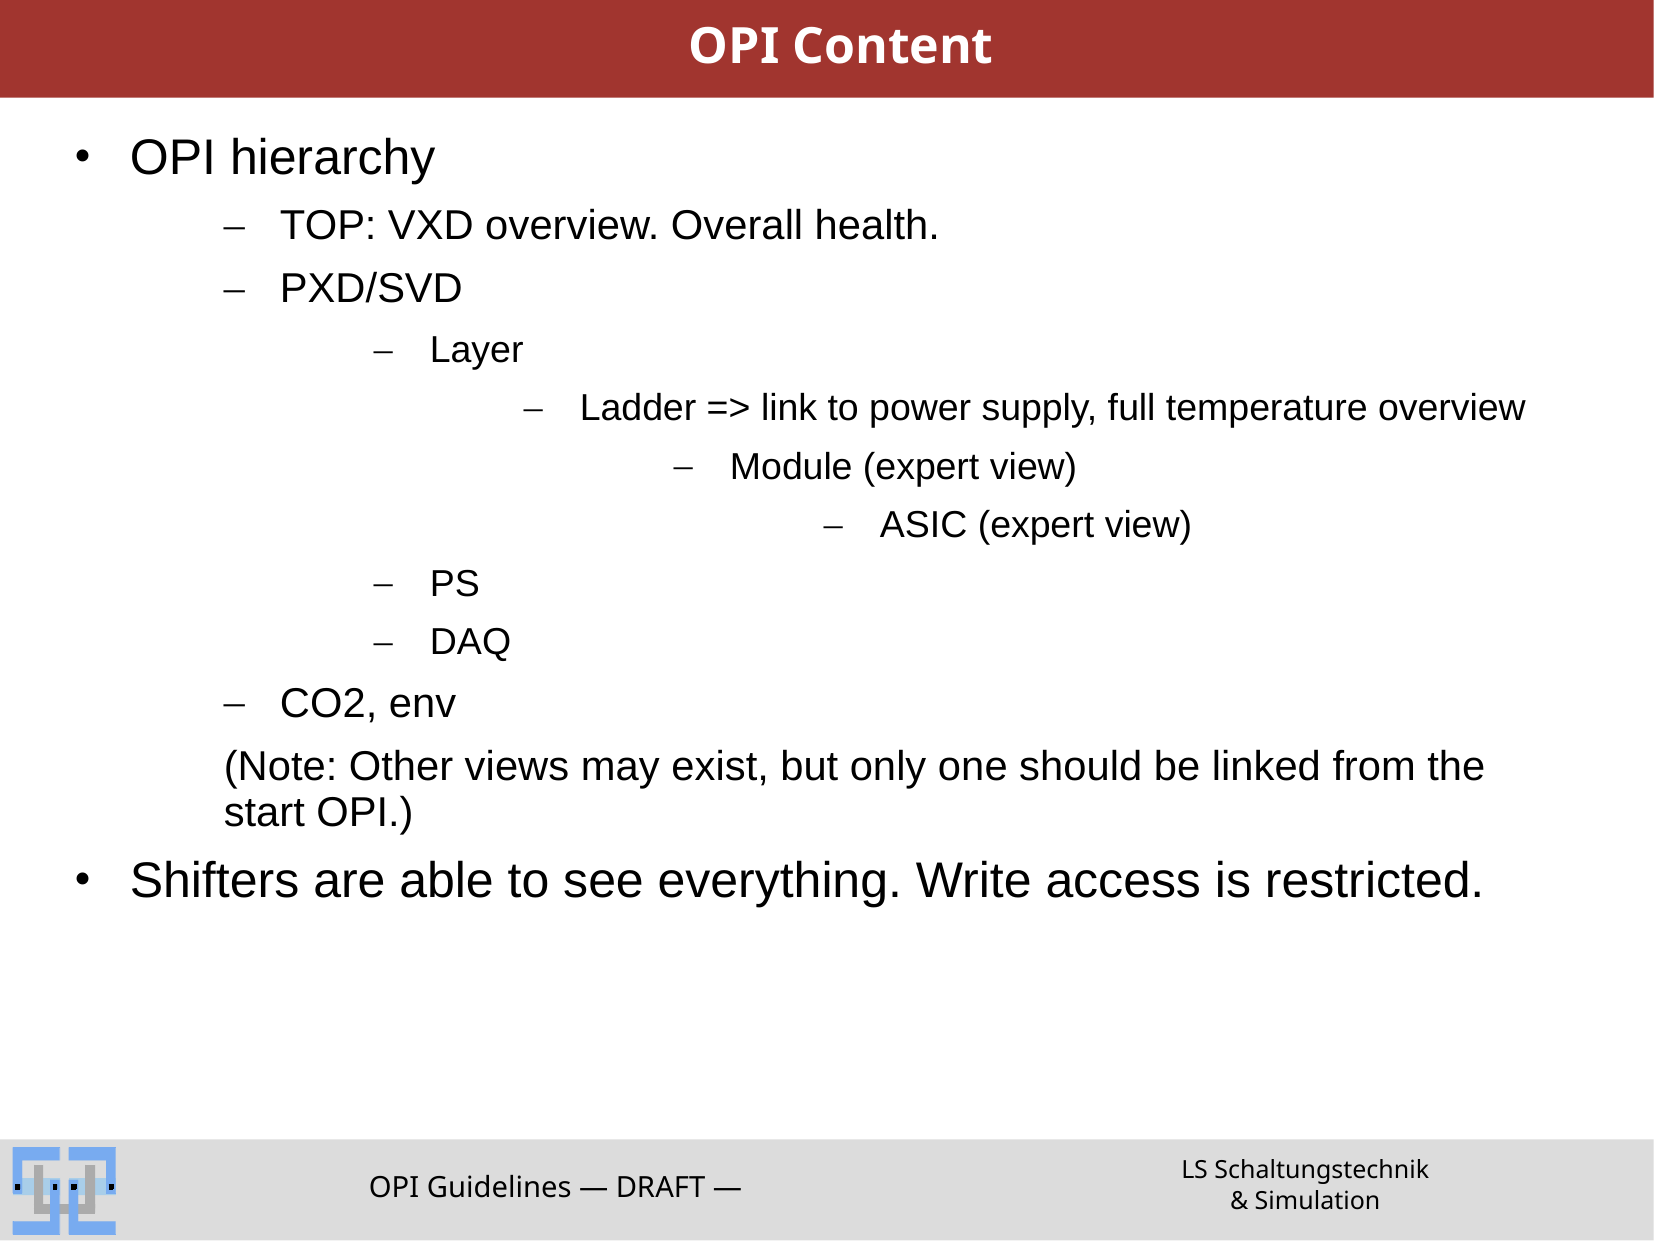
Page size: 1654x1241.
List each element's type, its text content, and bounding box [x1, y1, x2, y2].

title OPI Content [97, 6, 1586, 81]
list OPI hierarchy TOP: VXD overview. Overall health. PXD/SVD Layer Ladder => link to power supply, full temperature overview Module (expert view) ASIC (expert view) PS DAQ CO2, env (Note: Other views may exist, but only one should be linked from the start OPI.) Shifters are able to see everything. Write access is restricted. [73, 130, 1579, 1113]
text_box OPI Guidelines — DRAFT — [368, 1167, 1122, 1211]
